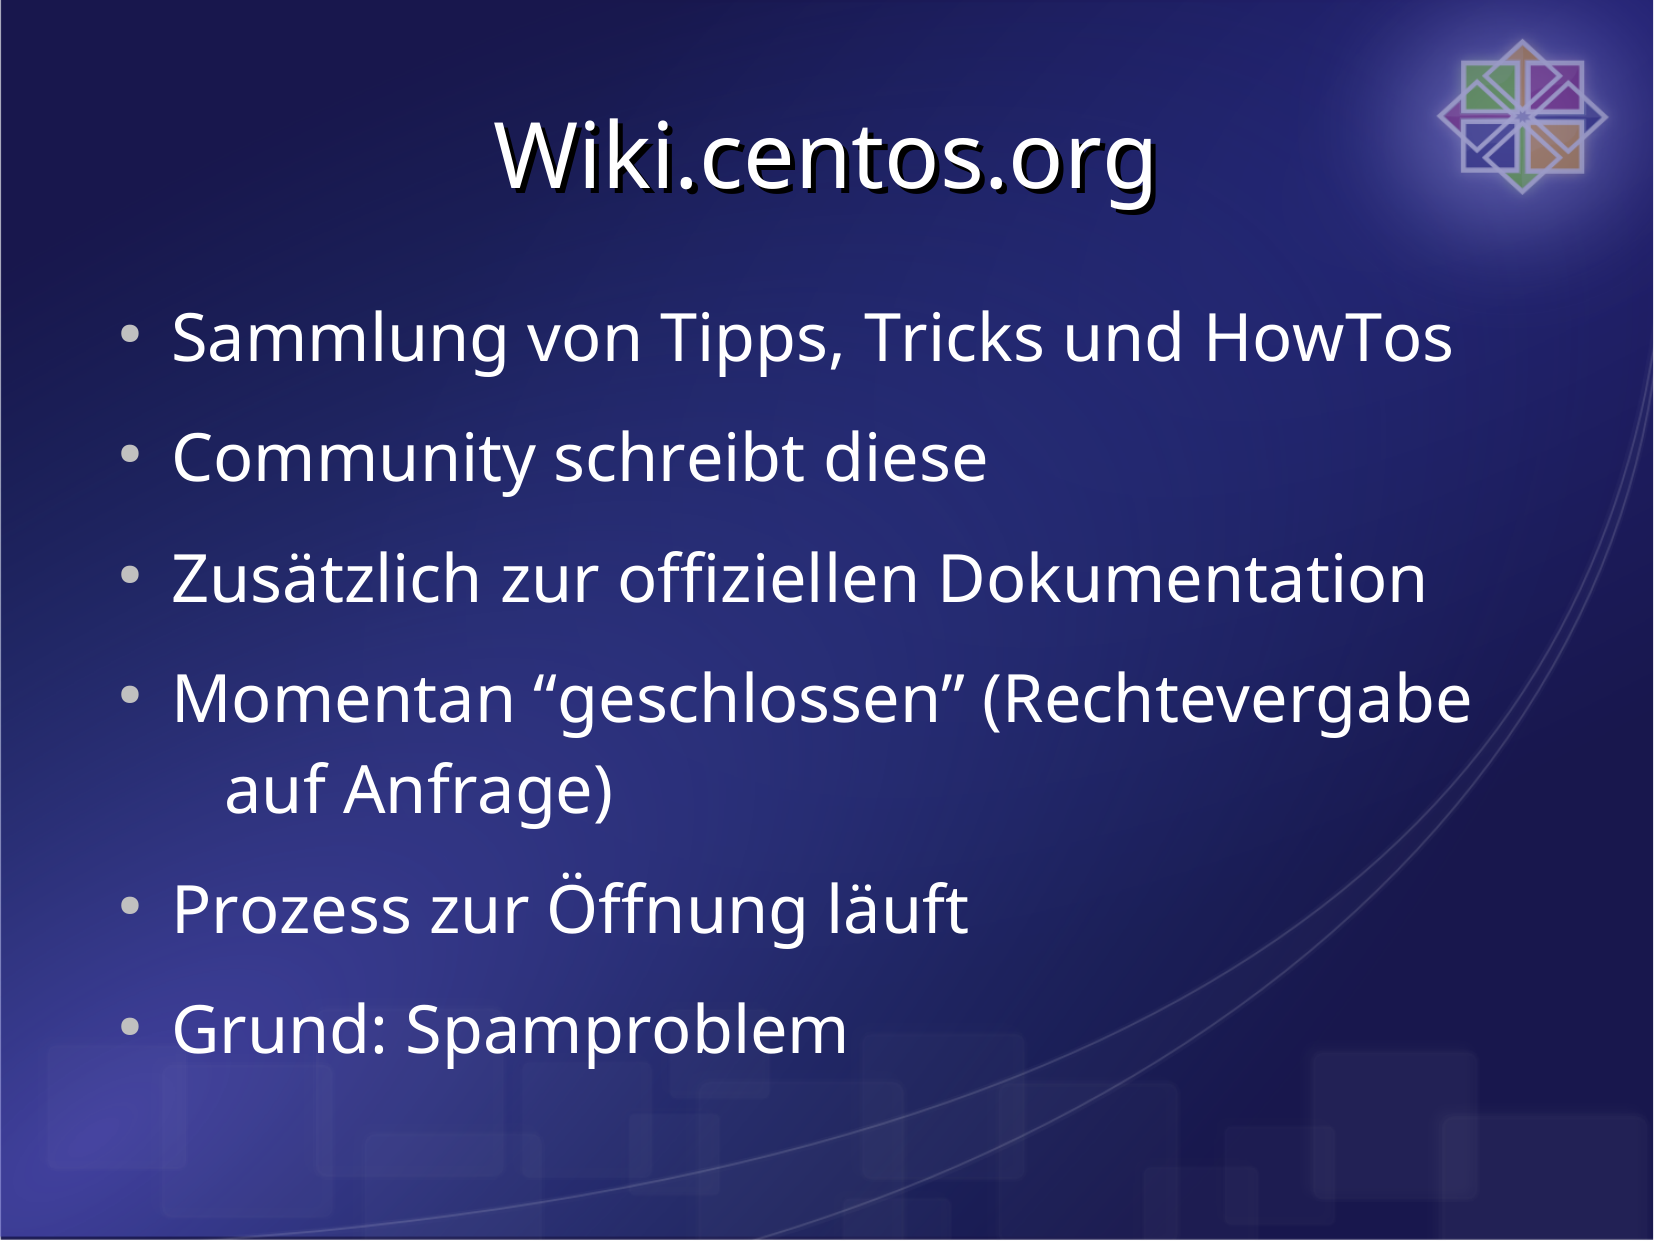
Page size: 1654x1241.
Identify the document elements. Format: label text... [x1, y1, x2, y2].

title Wiki.centos.org [82, 56, 1571, 250]
picture [0, 0, 1654, 1241]
list Sammlung von Tipps, Tricks und HowTos Community schreibt diese Zusätzlich zur offiziellen Dokumentation Momentan “geschlossen” (Rechtevergabe auf Anfrage) Prozess zur Öffnung läuft Grund: Spamproblem [82, 290, 1571, 1095]
